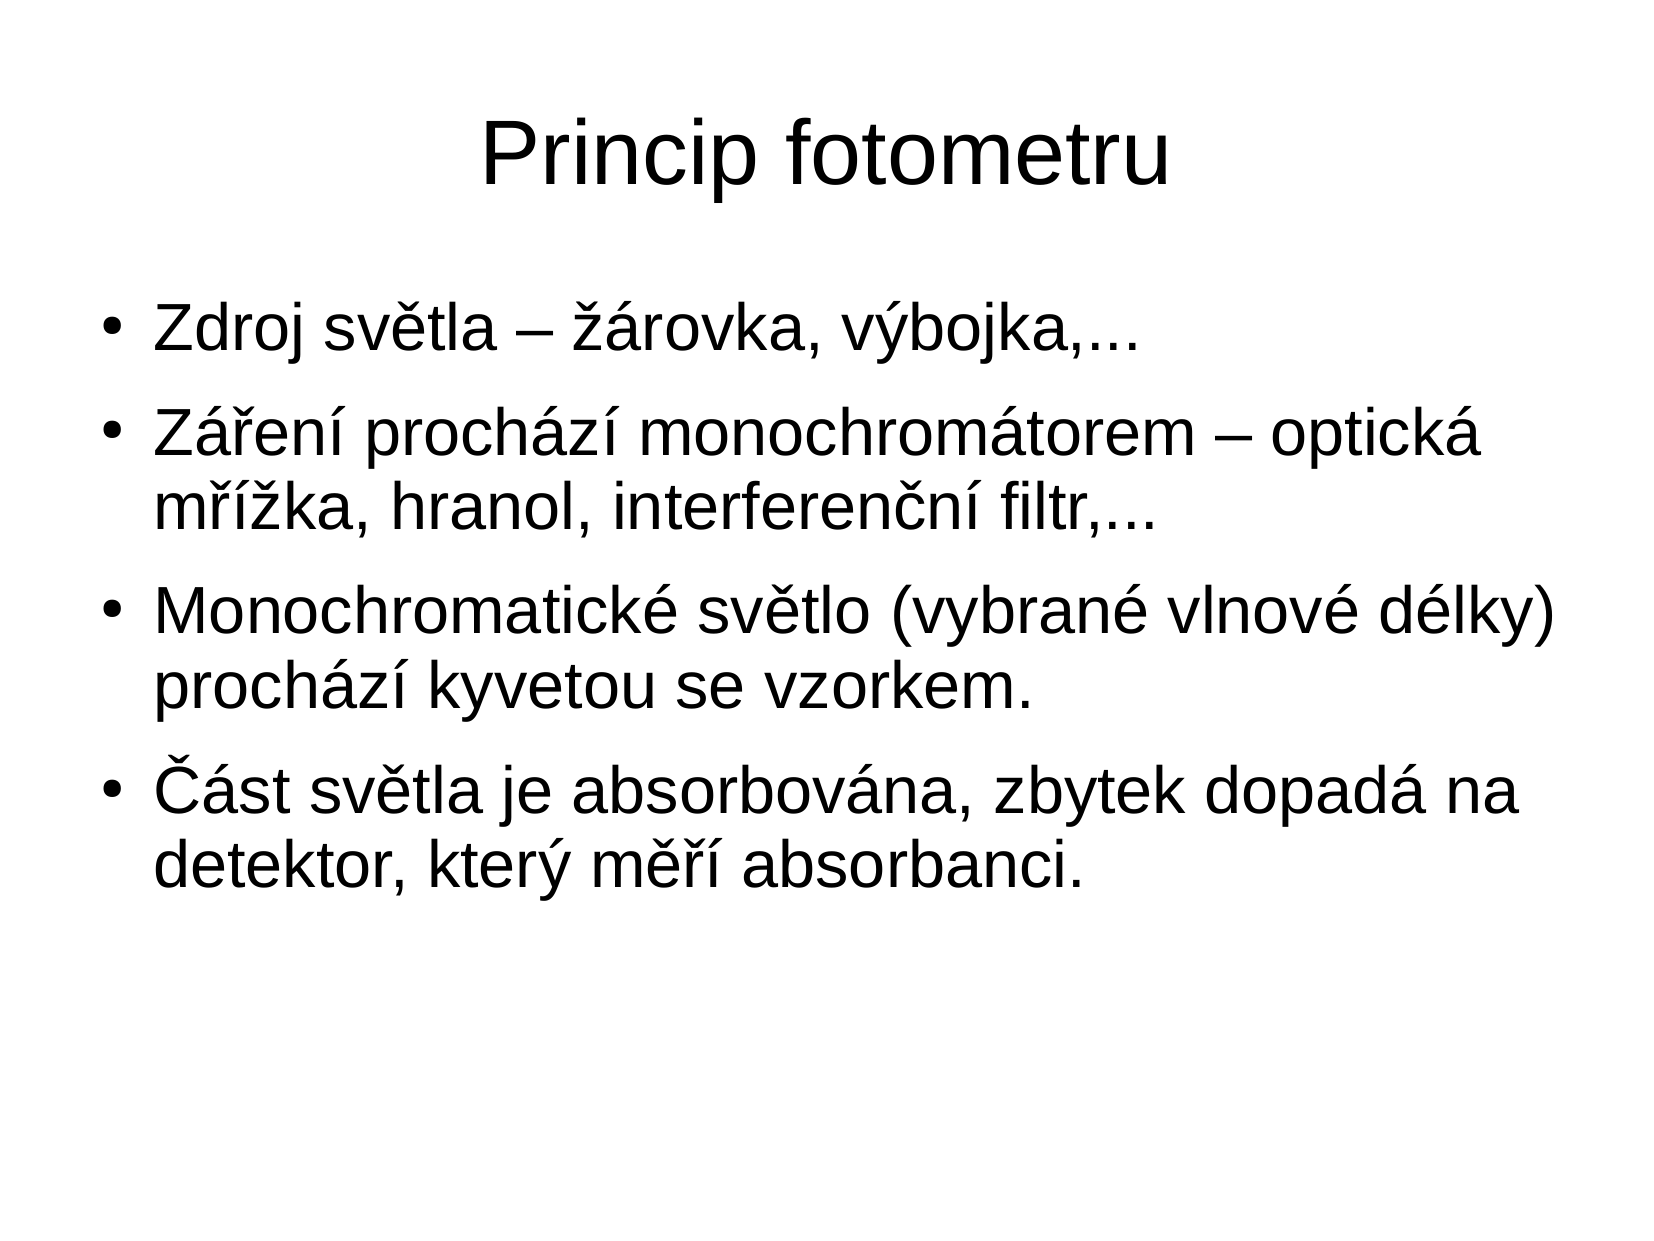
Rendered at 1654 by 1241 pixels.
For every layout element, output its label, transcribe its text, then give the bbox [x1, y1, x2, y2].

title Princip fotometru [82, 49, 1571, 257]
list Zdroj světla – žárovka, výbojka,... Záření prochází monochromátorem – optická mřížka, hranol, interferenční filtr,... Monochromatické světlo (vybrané vlnové délky) prochází kyvetou se vzorkem. Část světla je absorbována, zbytek dopadá na detektor, který měří absorbanci. [82, 290, 1571, 1010]
